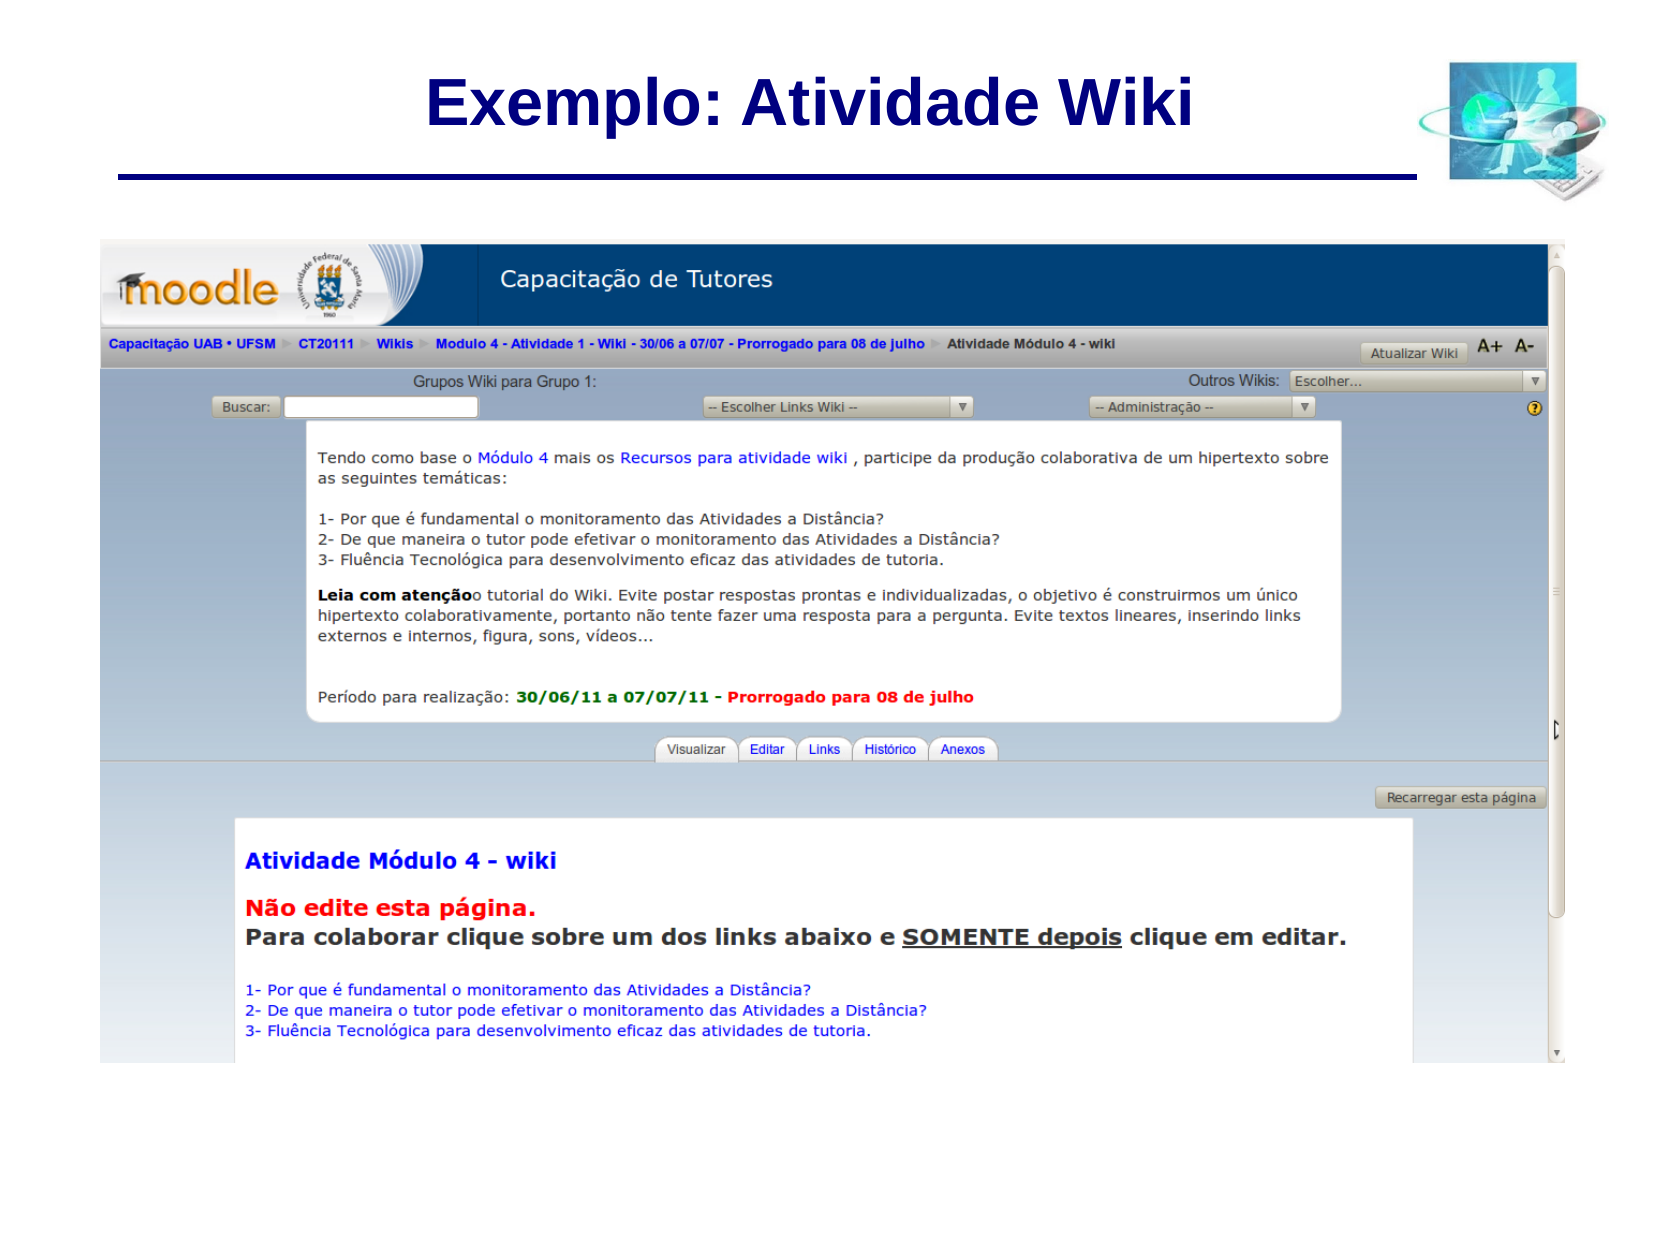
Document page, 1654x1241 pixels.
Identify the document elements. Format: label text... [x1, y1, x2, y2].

text_box Exemplo: Atividade Wiki [410, 57, 1300, 148]
picture [100, 239, 1565, 1063]
picture [1417, 59, 1609, 211]
